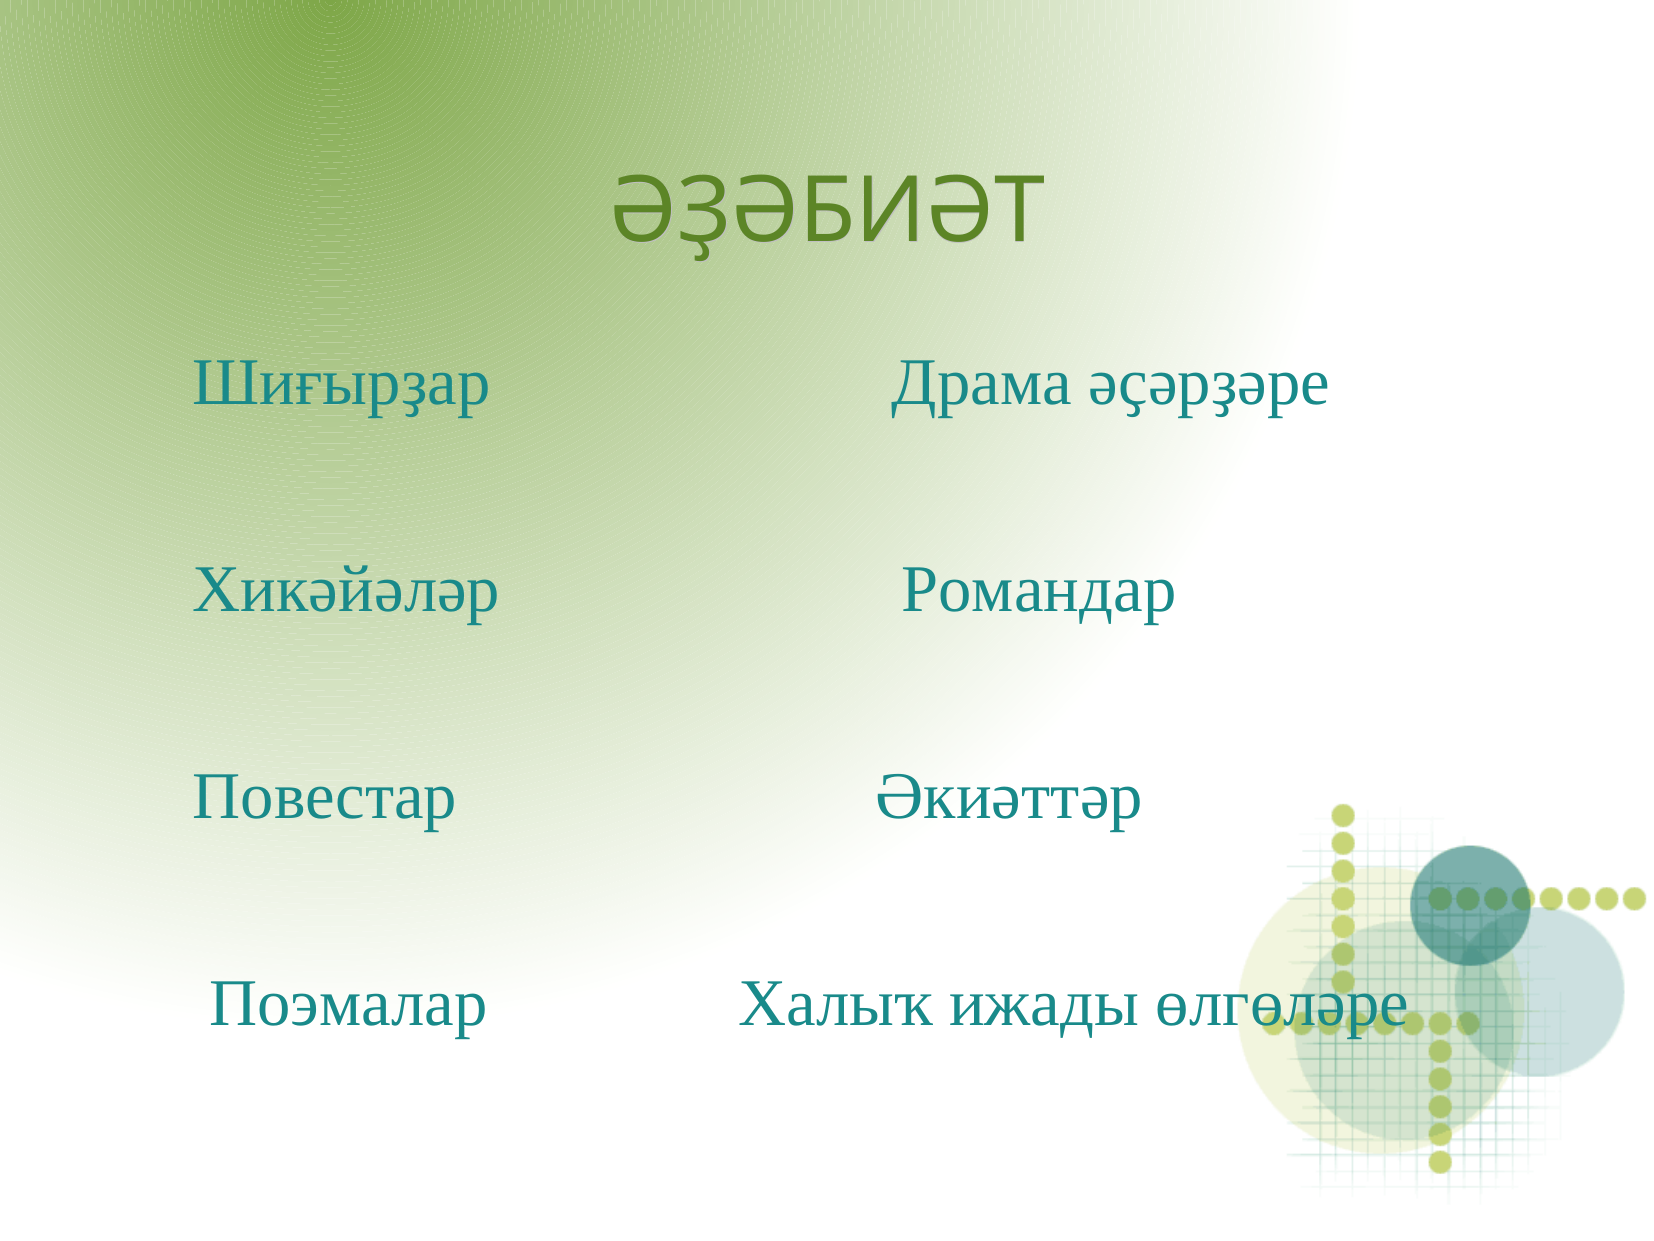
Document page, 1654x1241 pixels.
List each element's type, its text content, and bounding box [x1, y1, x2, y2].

title ӘҘӘБИӘТ [121, 102, 1534, 311]
picture [1224, 792, 1654, 1211]
list Шиғырҙар Драма әҫәрҙәре Хикәйәләр Романдар Повестар Әкиәттәр Поэмалар Халыҡ ижады өлгөләре [121, 344, 1534, 1127]
